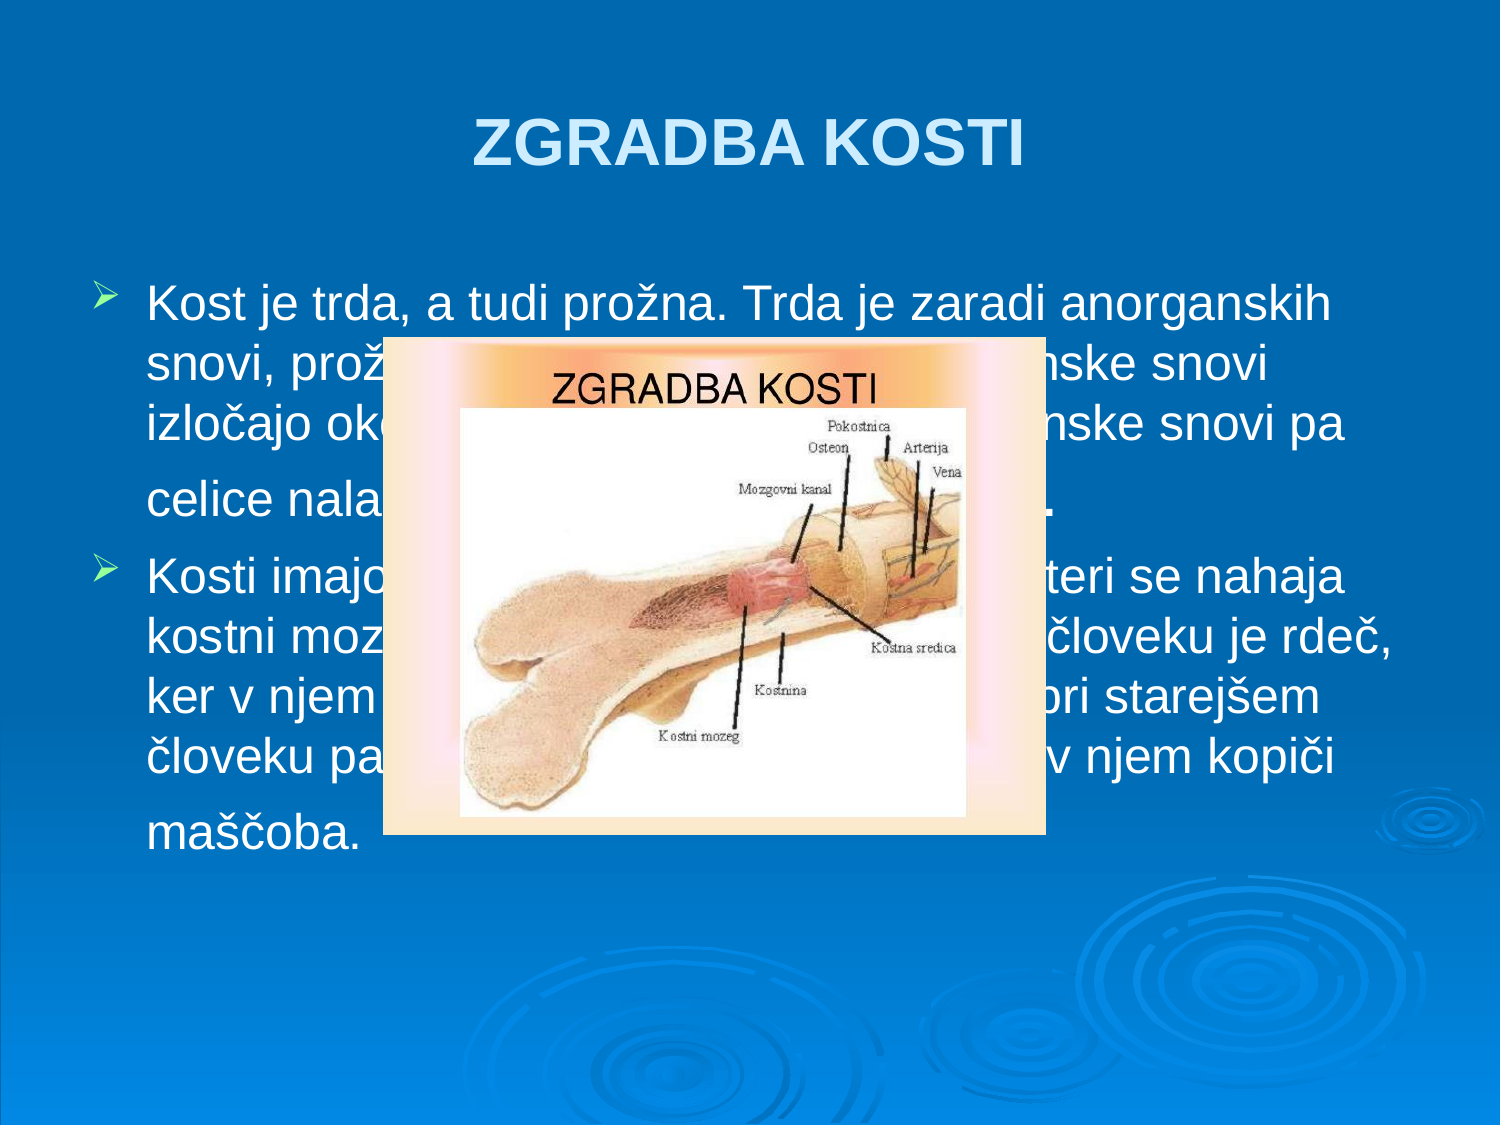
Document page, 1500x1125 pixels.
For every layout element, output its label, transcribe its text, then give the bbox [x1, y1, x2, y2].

picture [383, 337, 1046, 835]
list Kost je trda, a tudi prožna. Trda je zaradi anorganskih snovi, prožna pa zaradi organskih. Organske snovi izločajo okoli sebe kostne celice. Anorganske snovi pa celice nalagajo v organsko medceličnino. Kosti imajo na sredini kostno votlino v kateri se nahaja kostni mozeg. Kostni mozeg pri mladem človeku je rdeč, ker v njem nastajajo rdeče krvne celice, pri starejšem človeku pa je rumene barve zato, ker se v njem kopiči maščoba. [75, 262, 1425, 1005]
title ZGRADBA KOSTI [75, 45, 1425, 233]
